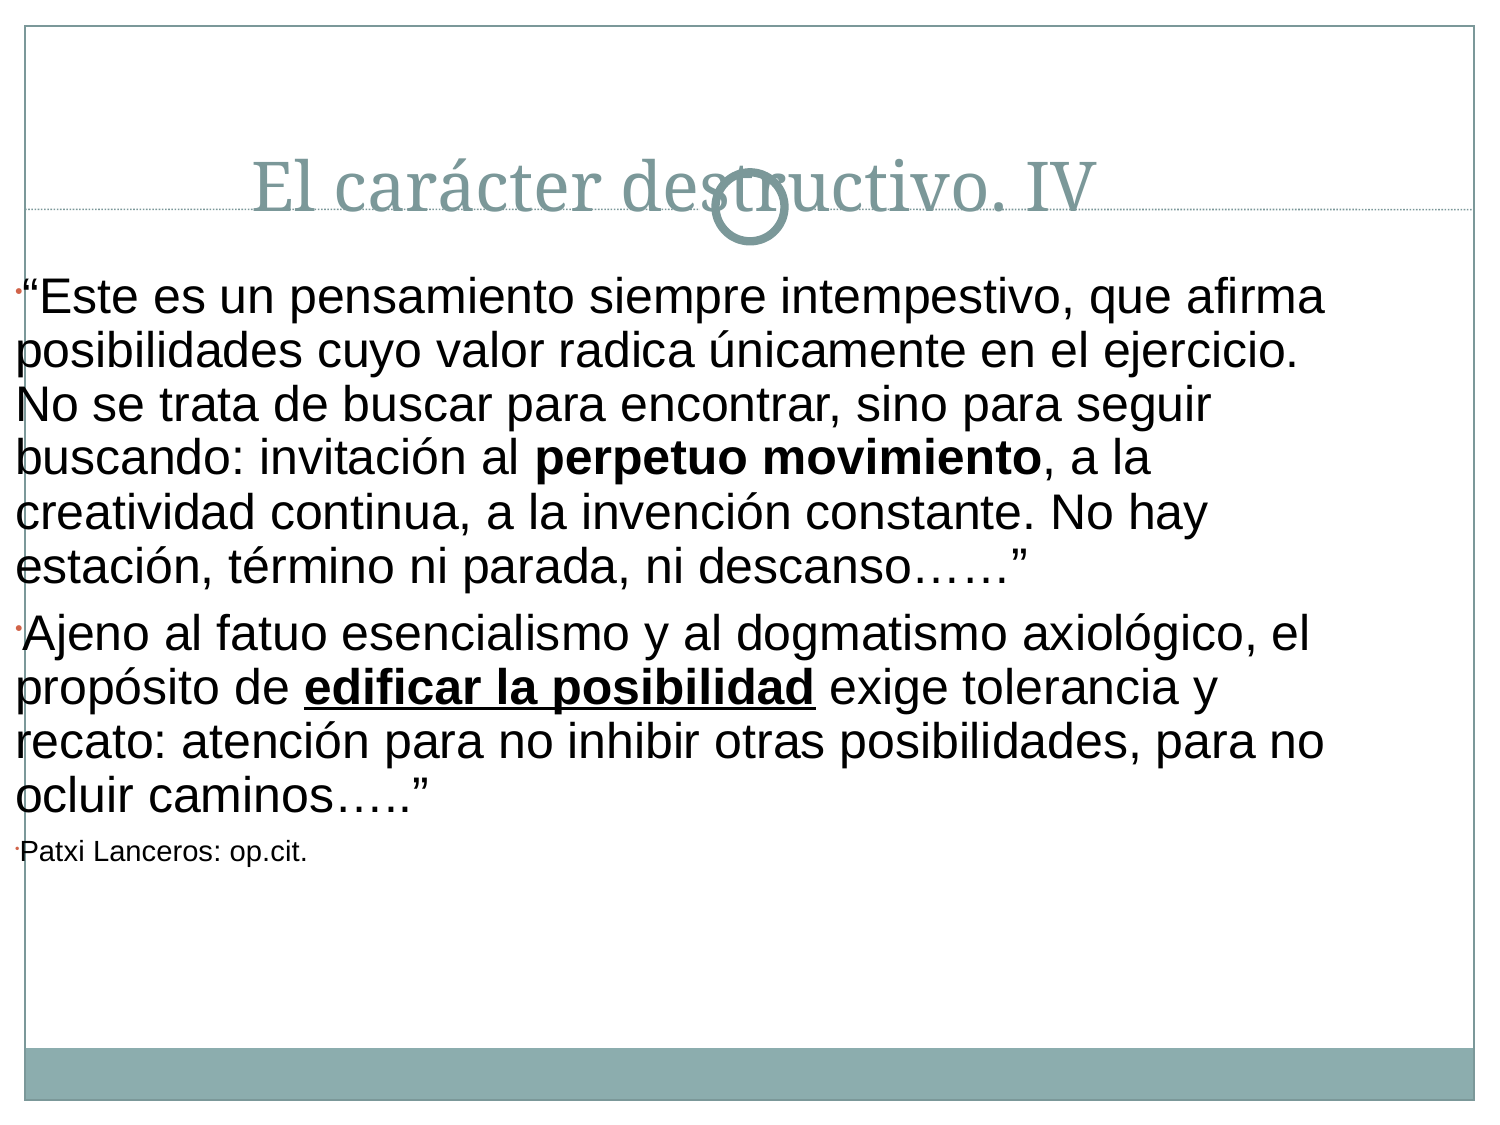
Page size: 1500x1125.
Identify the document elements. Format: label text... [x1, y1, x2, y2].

title El carácter destructivo. IV [0, 45, 1351, 233]
list “Este es un pensamiento siempre intempestivo, que afirma posibilidades cuyo valor radica únicamente en el ejercicio. No se trata de buscar para encontrar, sino para seguir buscando: invitación al perpetuo movimiento, a la creatividad continua, a la invención constante. No hay estación, término ni parada, ni descanso……” Ajeno al fatuo esencialismo y al dogmatismo axiológico, el propósito de edificar la posibilidad exige tolerancia y recato: atención para no inhibir otras posibilidades, para no ocluir caminos…..” Patxi Lanceros: op.cit. [0, 262, 1351, 1005]
